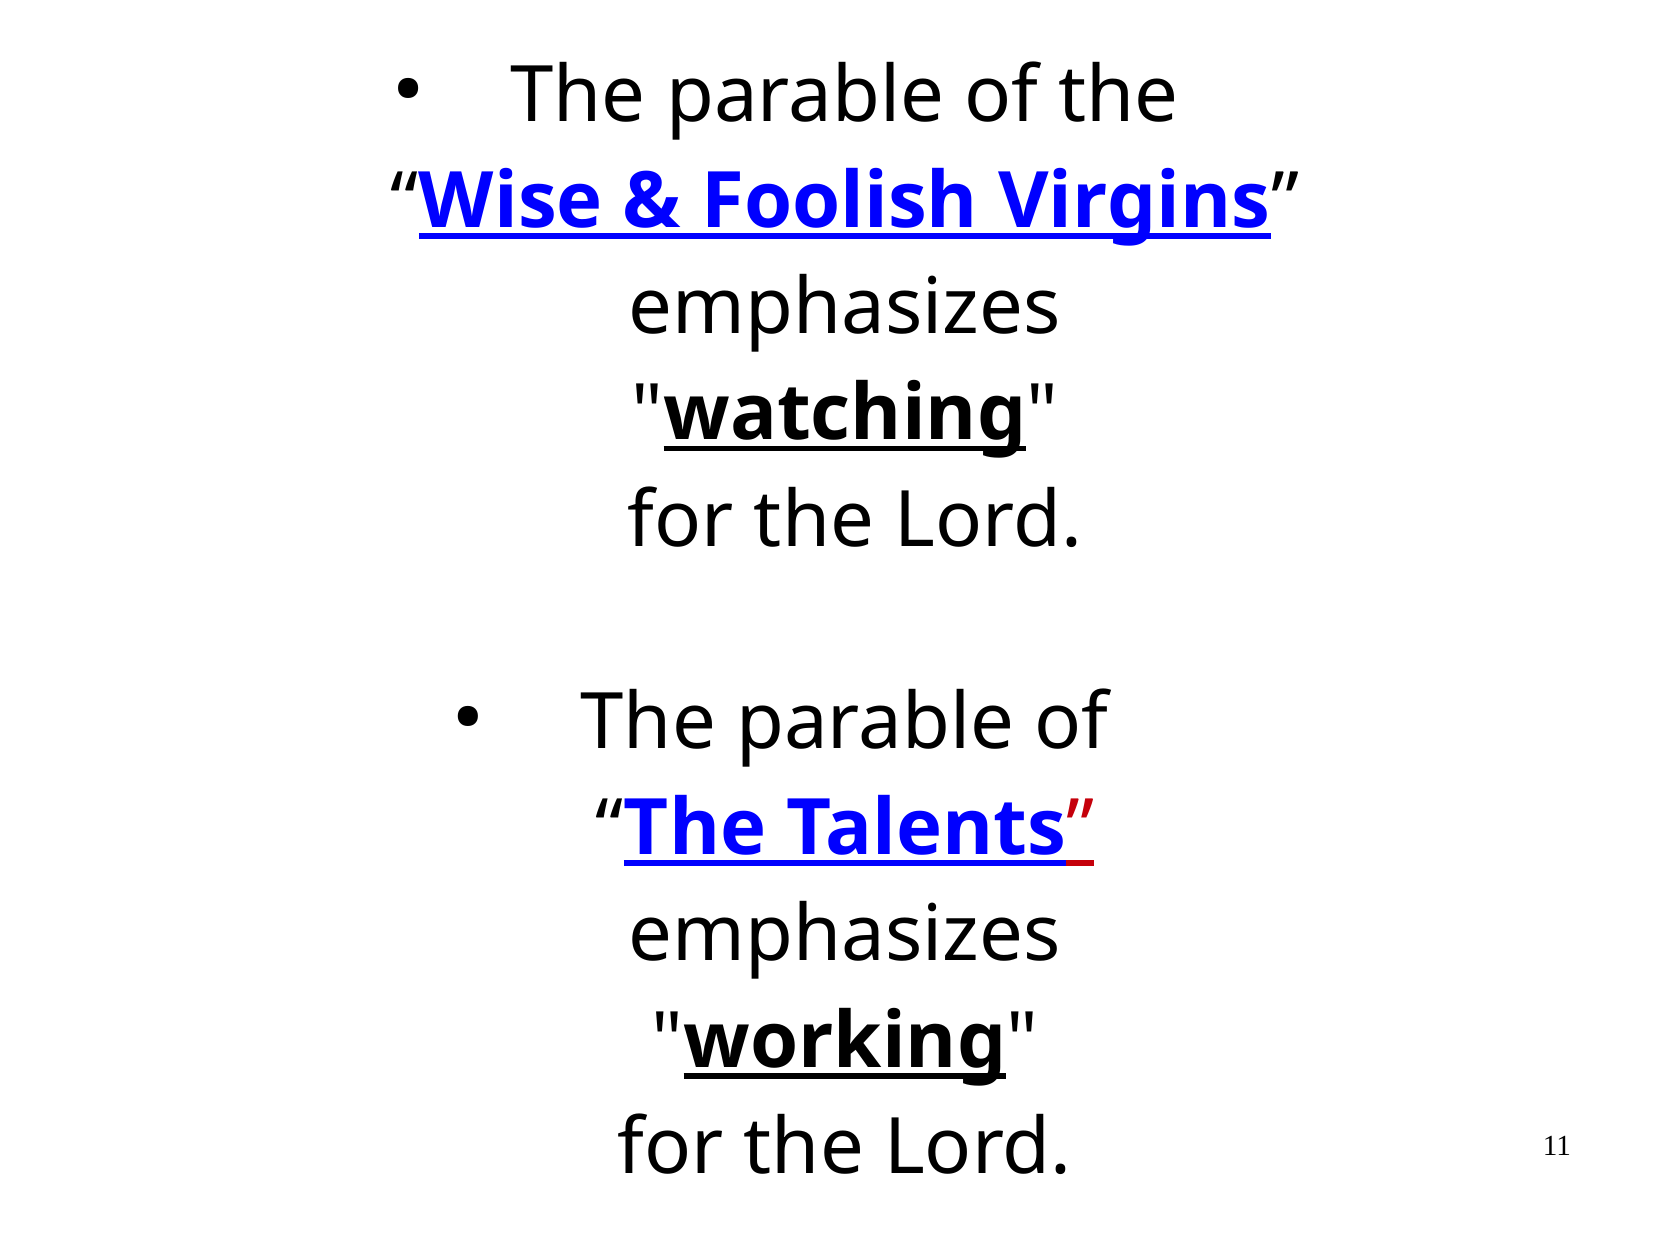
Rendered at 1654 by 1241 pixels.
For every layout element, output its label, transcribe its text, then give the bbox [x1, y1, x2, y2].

list The parable of the “Wise & Foolish Virgins” emphasizes "watching" for the Lord. The parable of “The Talents” emphasizes "working" for the Lord. [37, 37, 1613, 1201]
